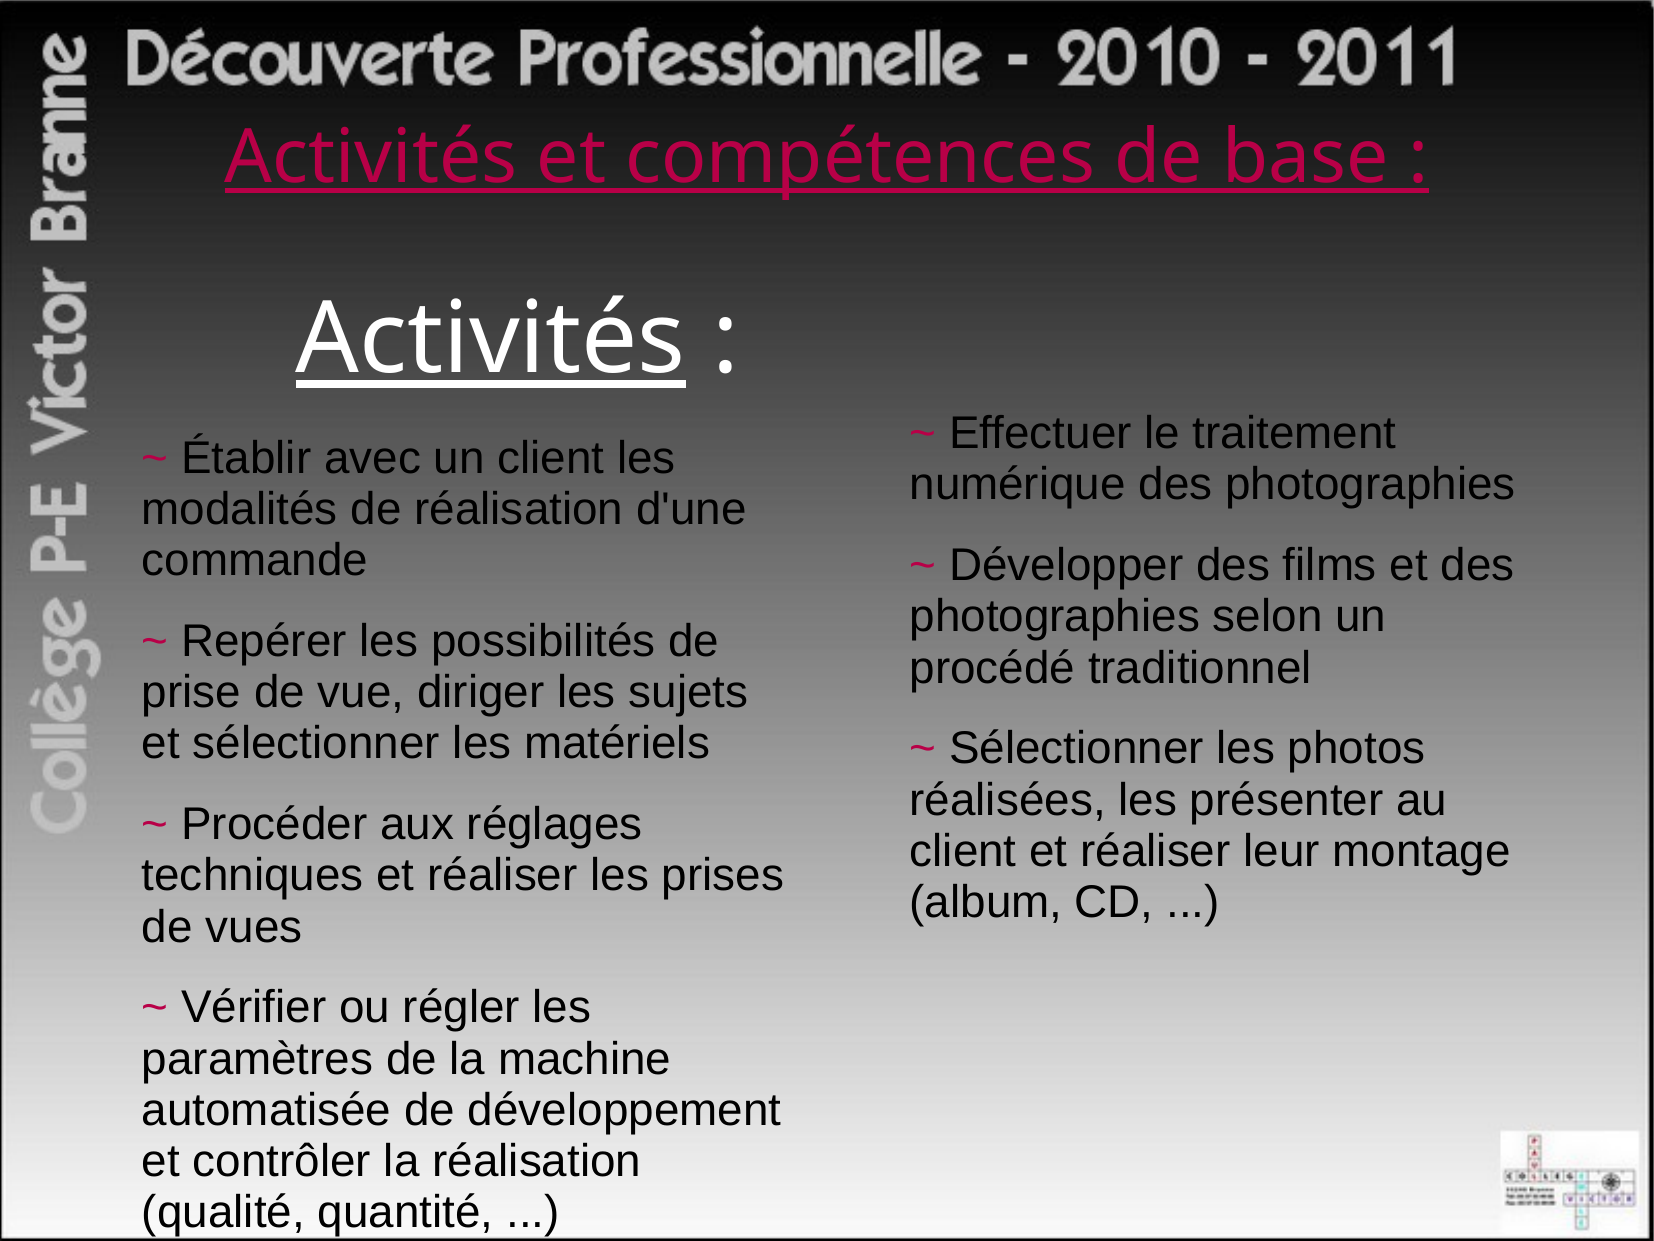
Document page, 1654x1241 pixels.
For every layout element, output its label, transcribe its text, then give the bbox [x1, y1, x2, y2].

picture [0, 0, 1654, 1241]
title Activités et compétences de base : [82, 49, 1571, 257]
list Activités : ~ Établir avec un client les modalités de réalisation d'une commande ~ Repérer les possibilités de prise de vue, diriger les sujets et sélectionner les matériels ~ Procéder aux réglages techniques et réaliser les prises de vues ~ Vérifier ou régler les paramètres de la machine automatisée de développement et contrôler la réalisation (qualité, quantité, ...) [71, 265, 798, 1241]
list ~ Effectuer le traitement numérique des photographies ~ Développer des films et des photographies selon un procédé traditionnel ~ Sélectionner les photos réalisées, les présenter au client et réaliser leur montage (album, CD, ...) [838, 406, 1565, 1211]
text_box [798, 295, 1477, 443]
